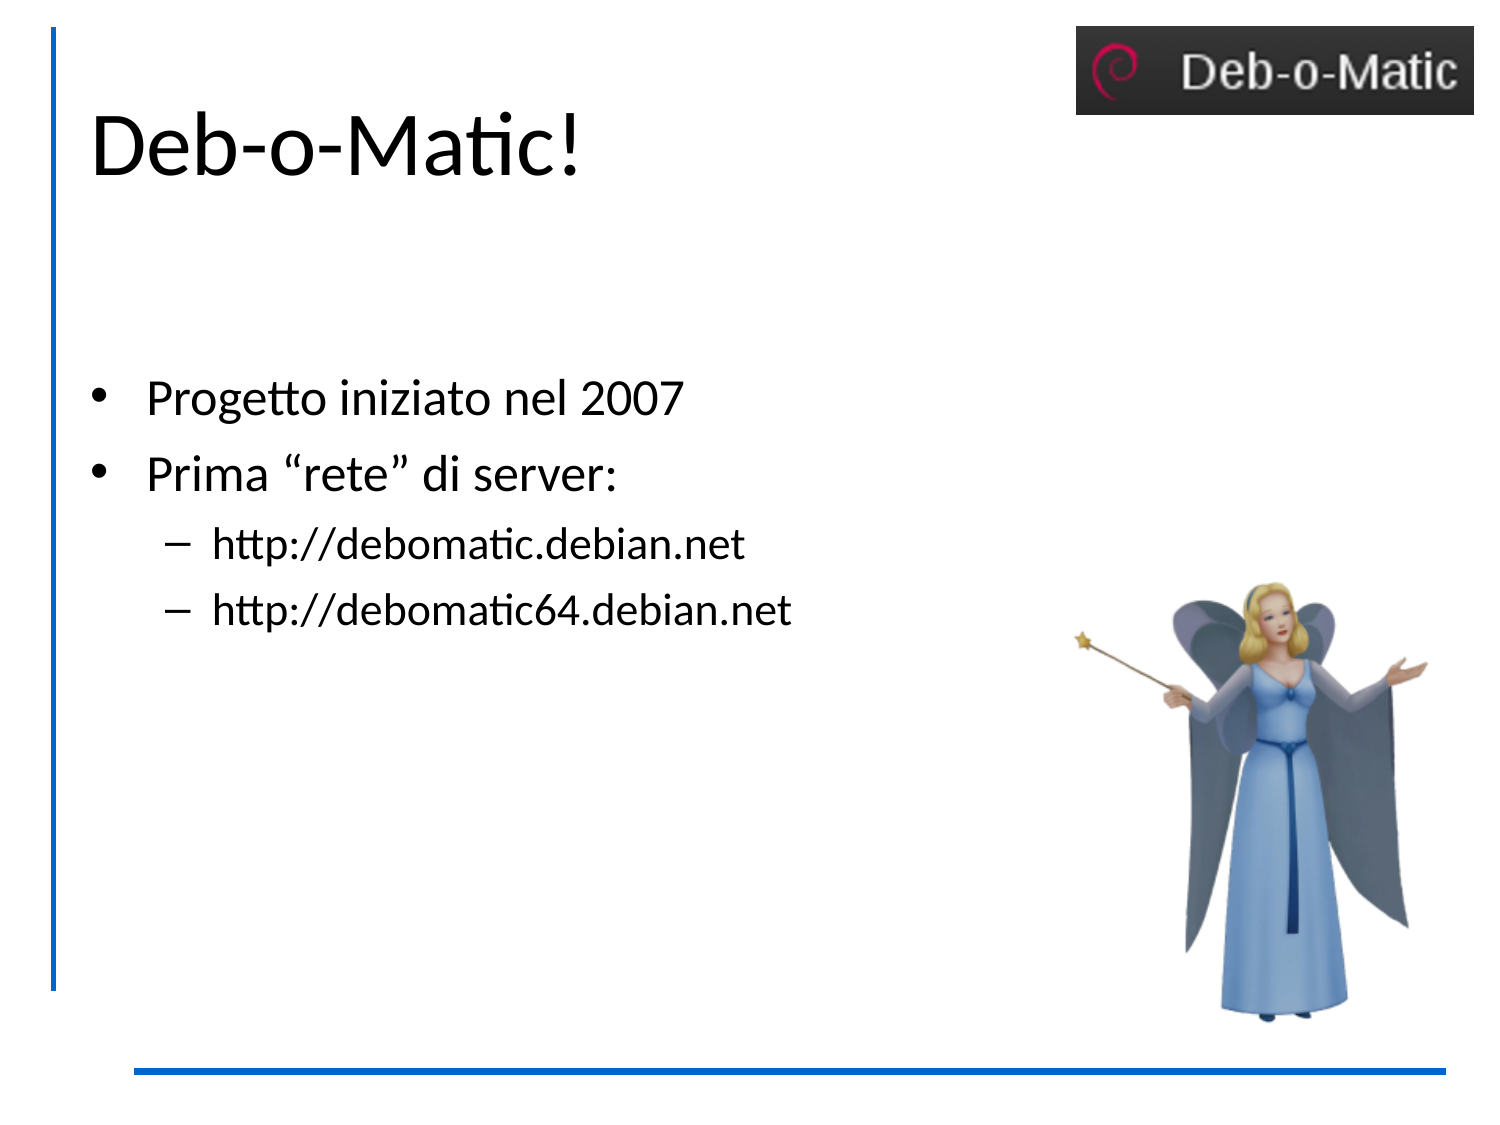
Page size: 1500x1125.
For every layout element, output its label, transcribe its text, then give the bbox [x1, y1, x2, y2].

list Progetto iniziato nel 2007 Prima “rete” di server: http://debomatic.debian.net http://debomatic64.debian.net [75, 262, 1425, 1005]
title Deb-o-Matic! [75, 45, 1425, 233]
picture [1076, 26, 1474, 115]
picture [1062, 579, 1434, 1028]
